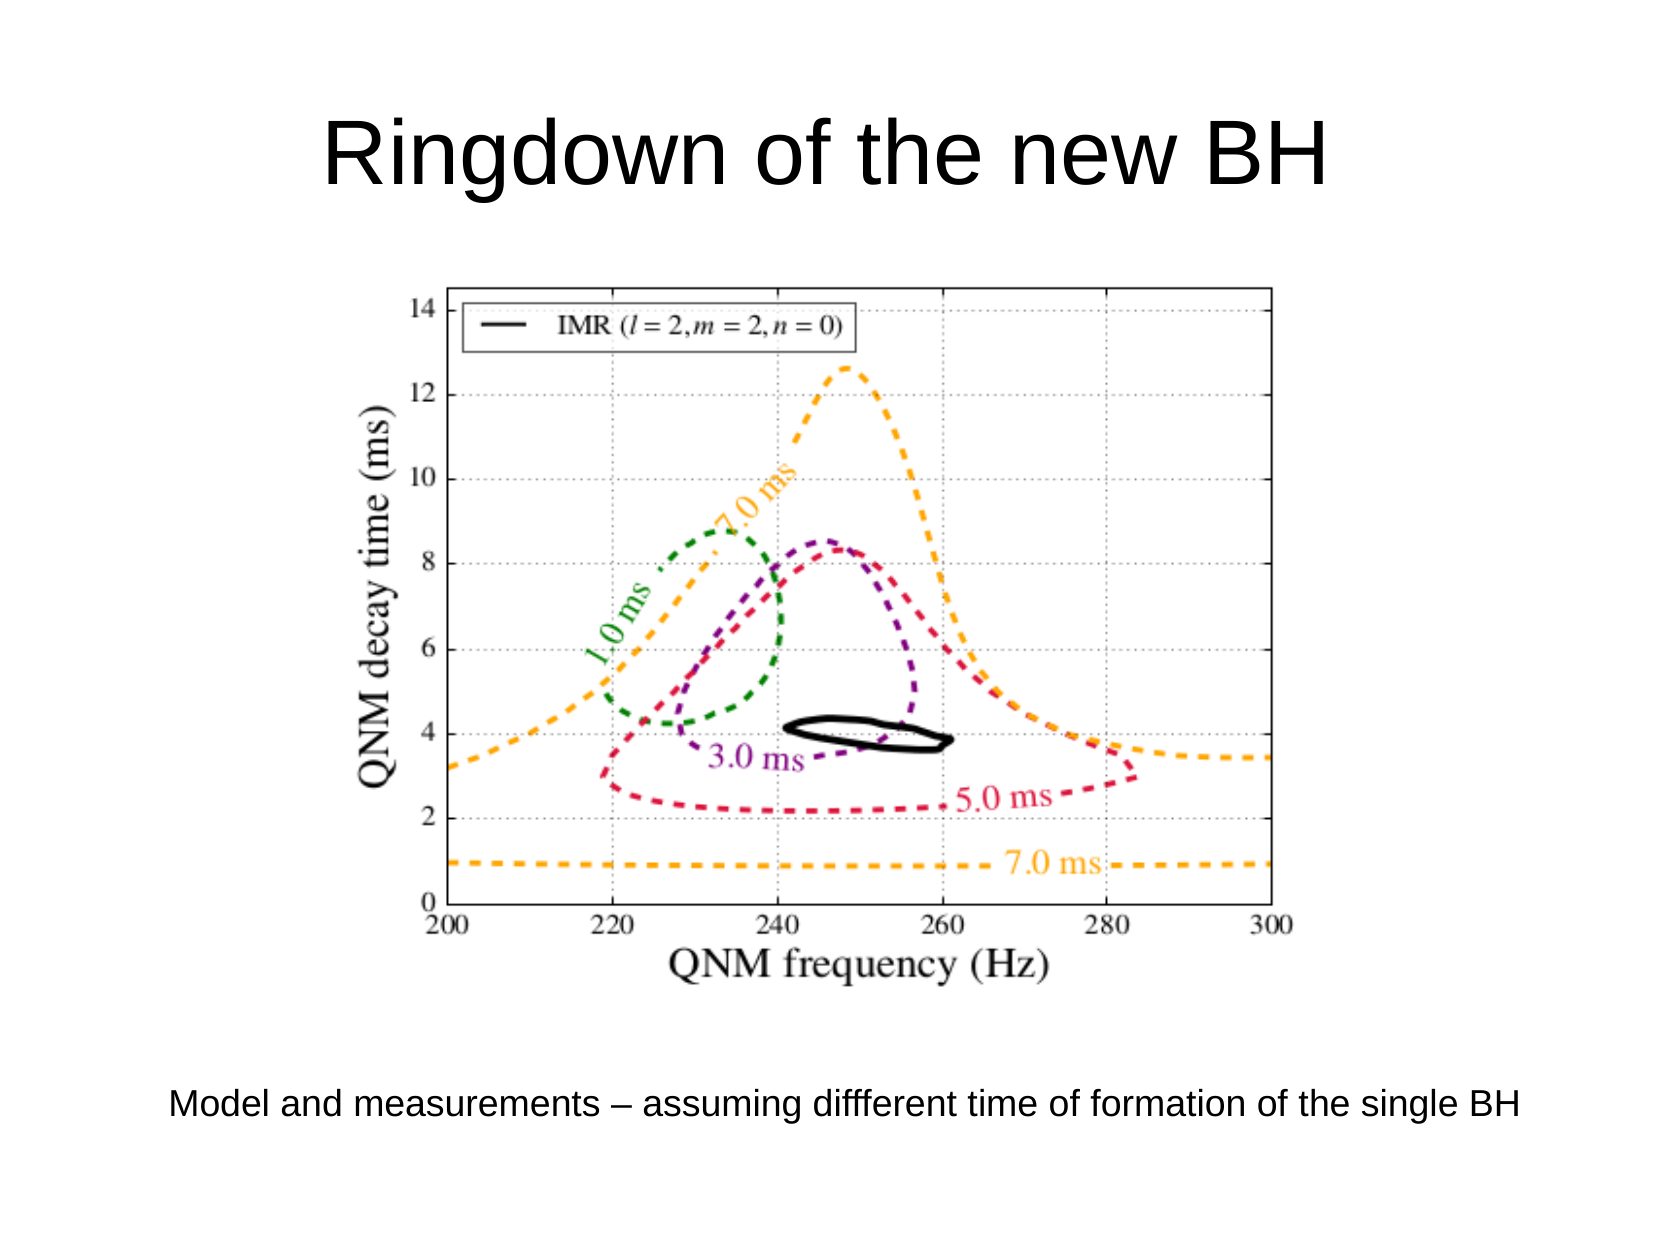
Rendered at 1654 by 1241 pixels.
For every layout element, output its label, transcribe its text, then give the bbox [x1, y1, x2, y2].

picture [307, 224, 1382, 1011]
text_box Model and measurements – assuming diffferent time of formation of the single BH [153, 1074, 1537, 1132]
title Ringdown of the new BH [82, 49, 1571, 257]
